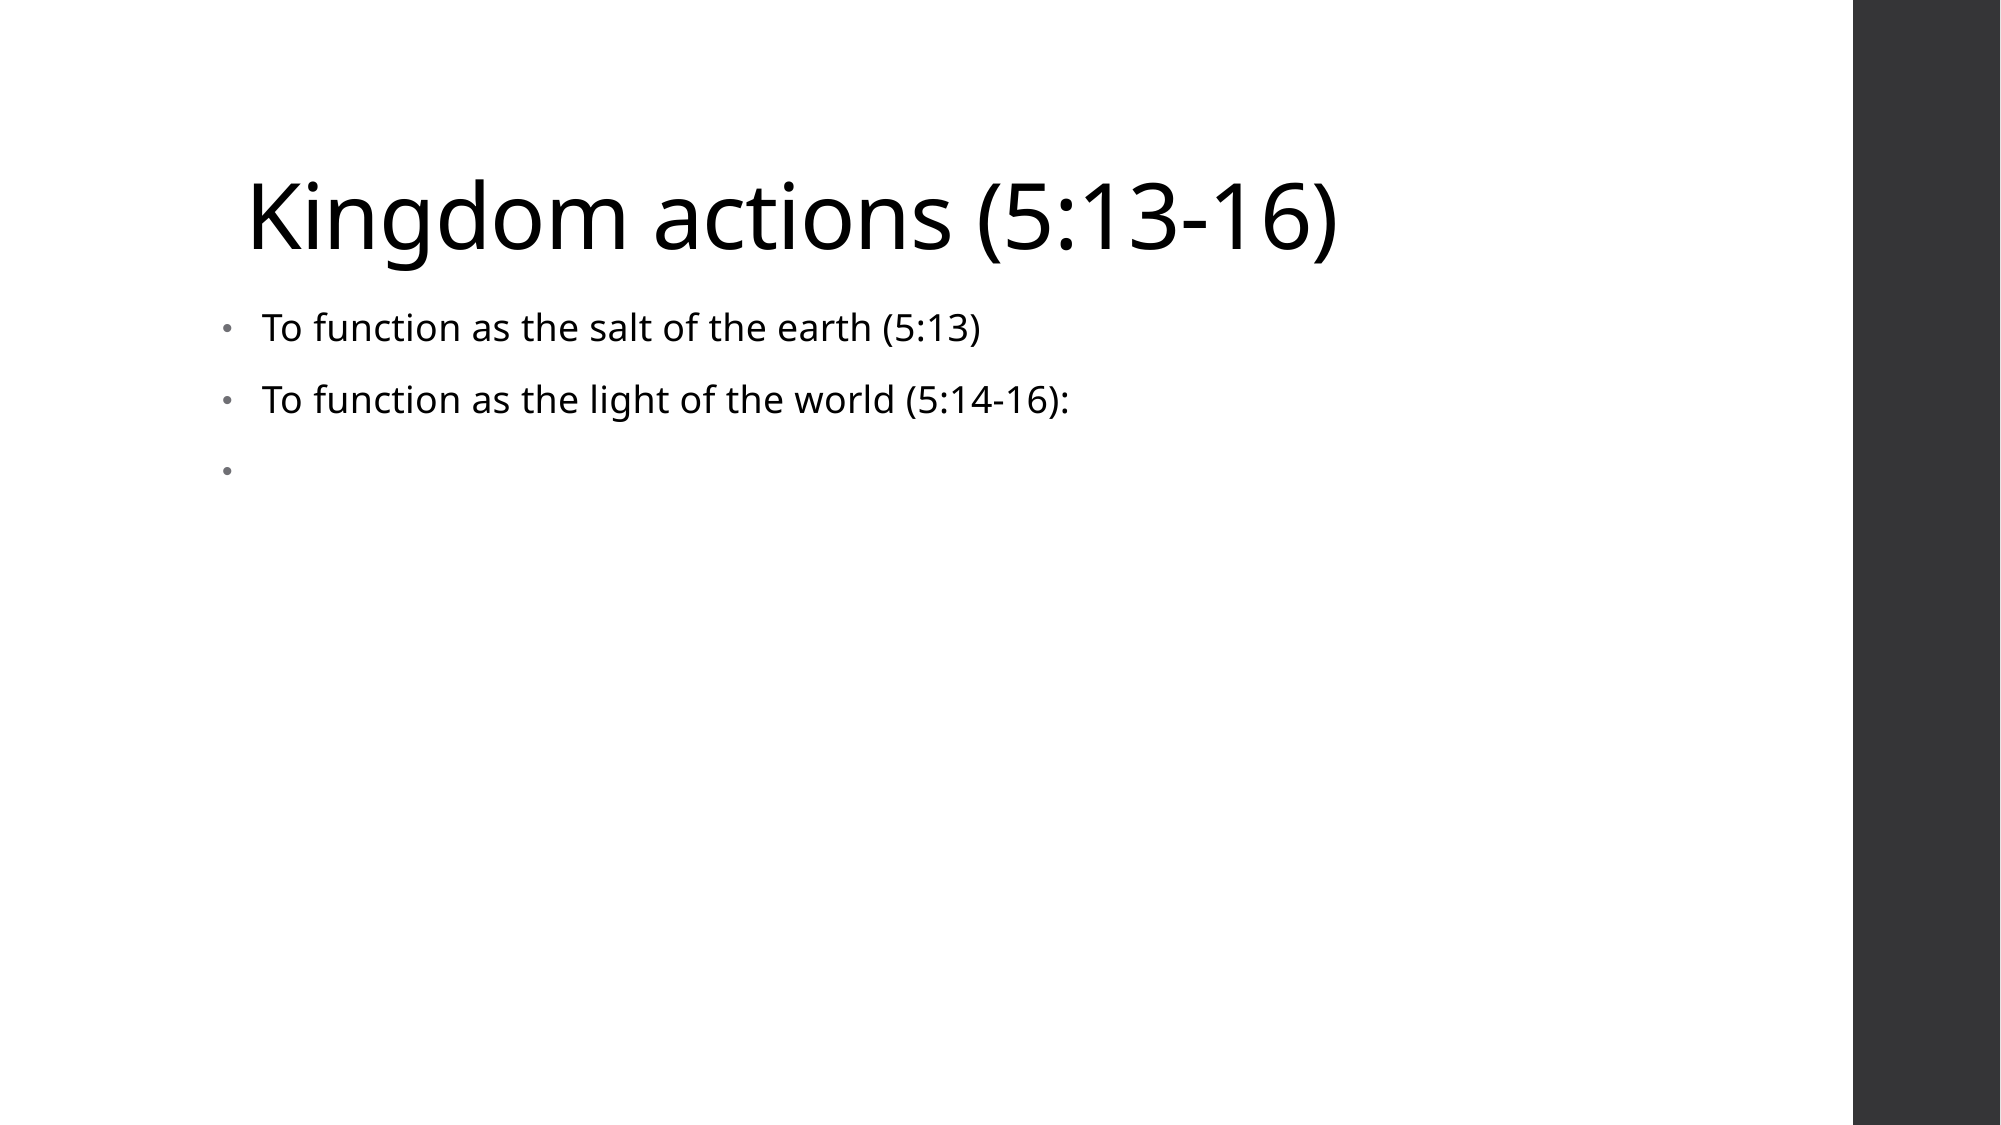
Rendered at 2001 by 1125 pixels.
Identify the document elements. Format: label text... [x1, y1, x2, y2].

title Kingdom actions (5:13-16) [206, 60, 1797, 278]
list To function as the salt of the earth (5:13) To function as the light of the world (5:14-16): [206, 299, 1617, 1014]
